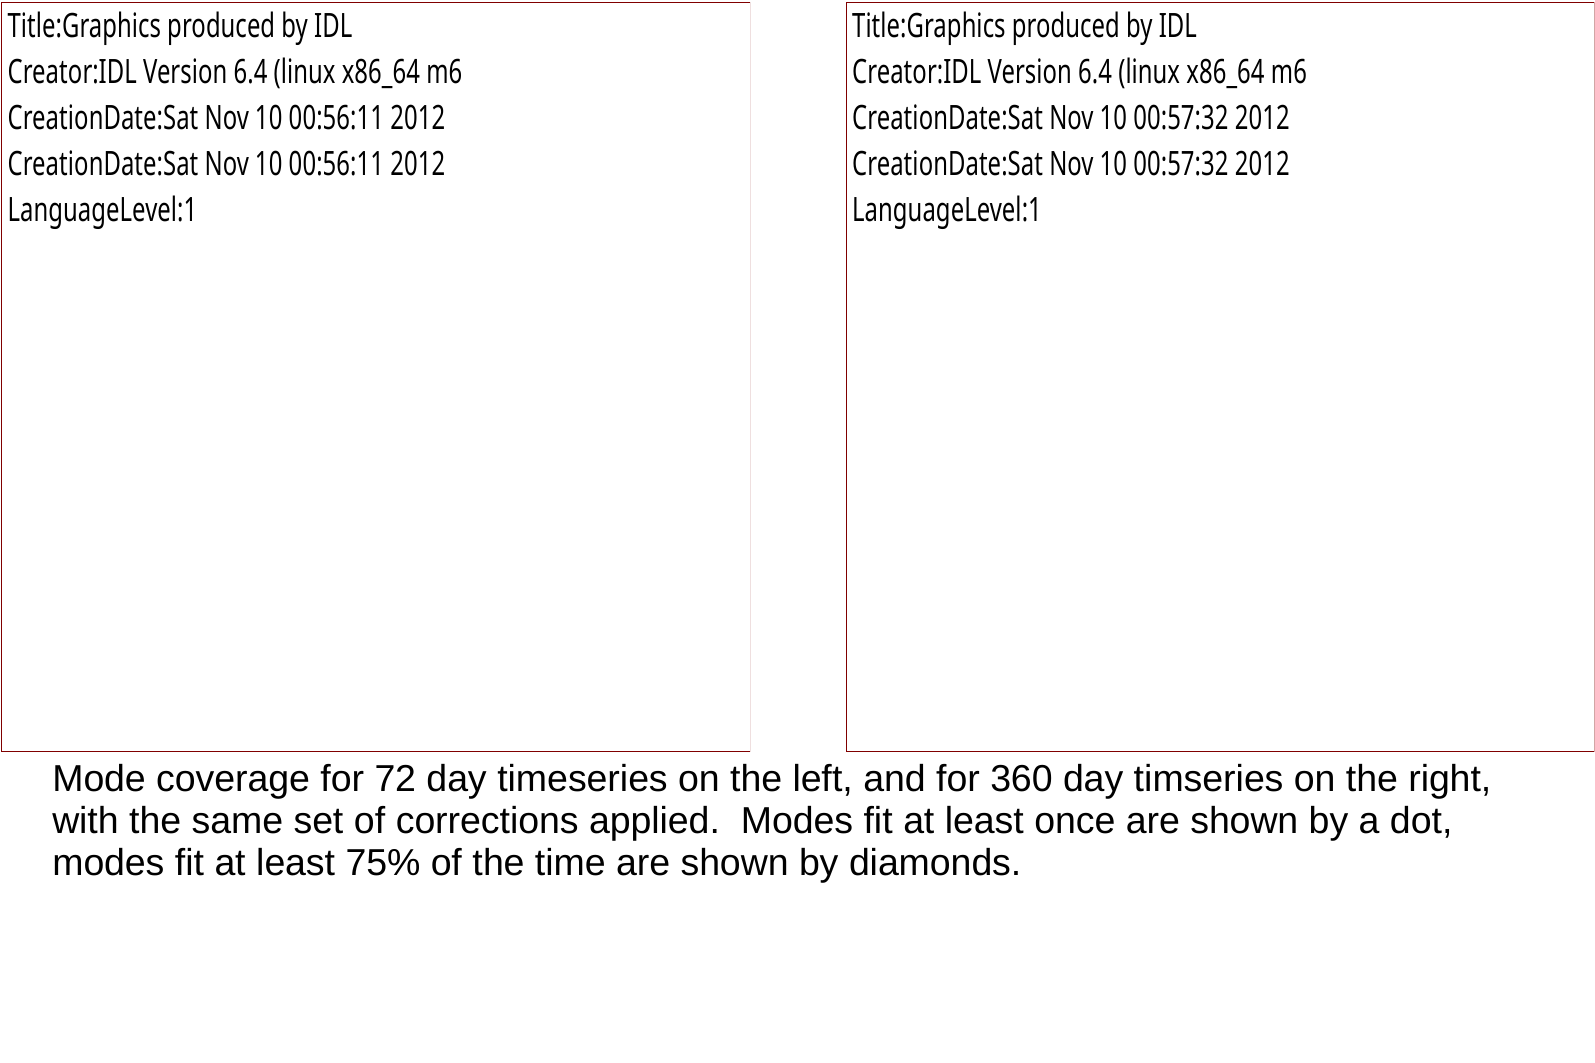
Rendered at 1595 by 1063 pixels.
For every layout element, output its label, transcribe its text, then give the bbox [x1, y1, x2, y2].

text_box Mode coverage for 72 day timeseries on the left, and for 360 day timseries on the right, with the same set of corrections applied. Modes fit at least once are shown by a dot, modes fit at least 75% of the time are shown by diamonds. [37, 750, 1576, 891]
picture [844, 0, 1595, 752]
picture [0, 0, 751, 752]
